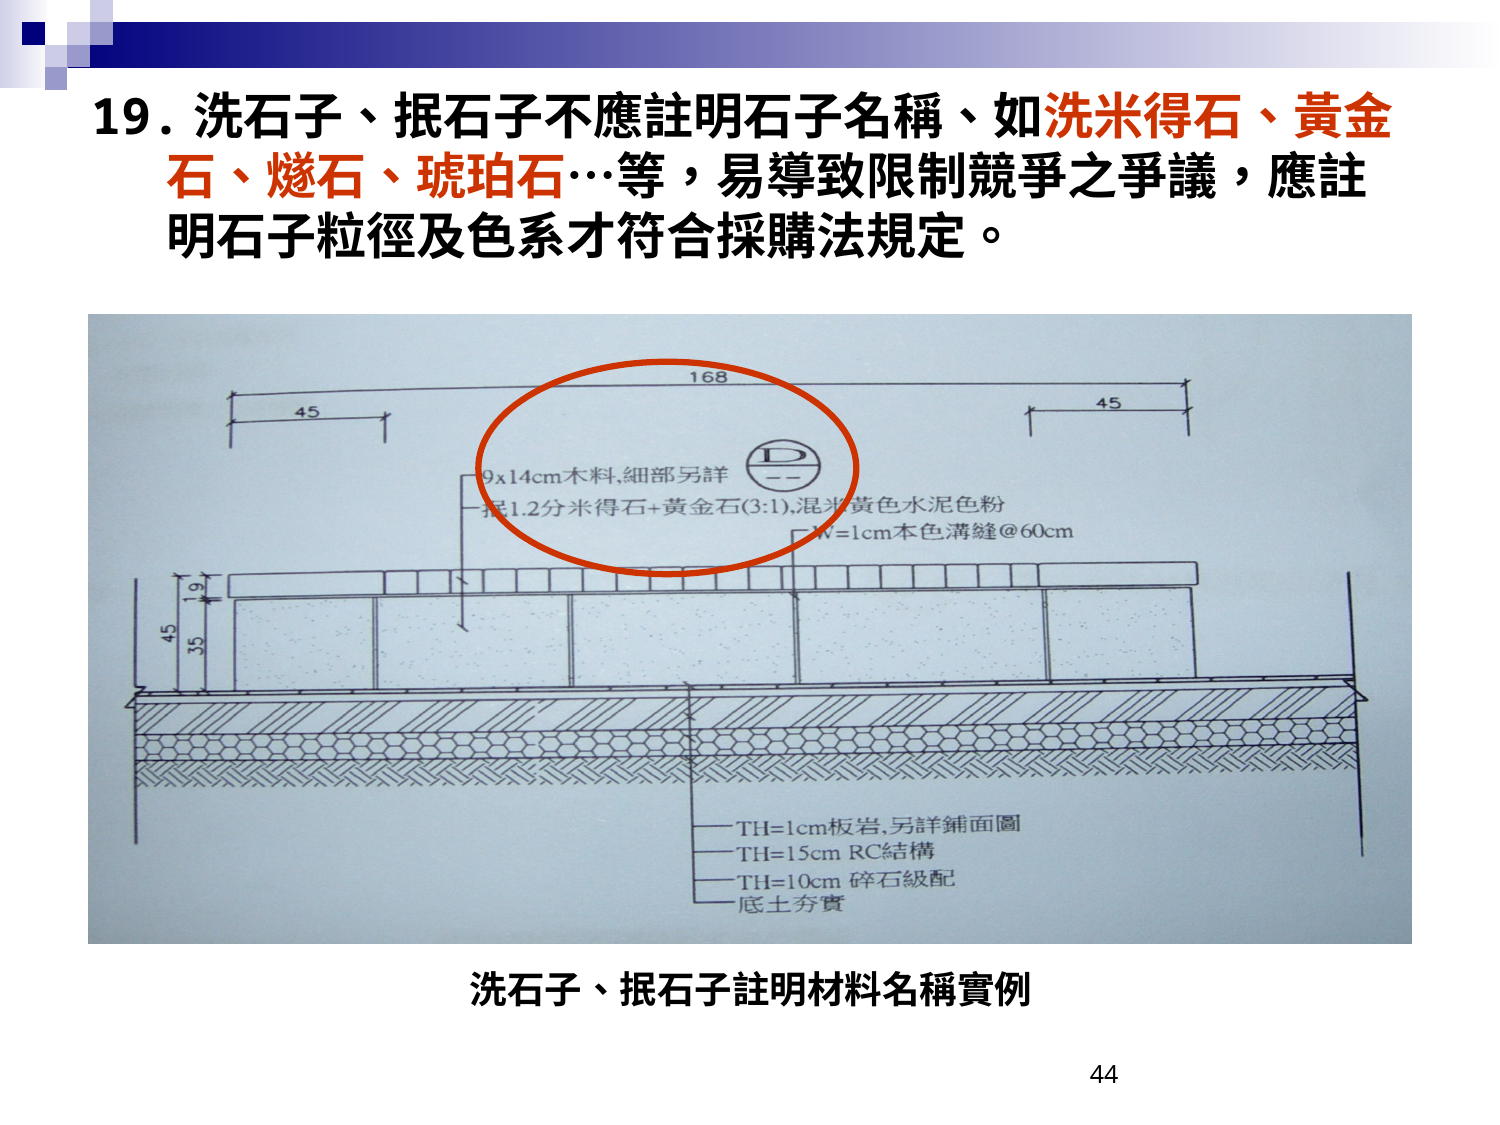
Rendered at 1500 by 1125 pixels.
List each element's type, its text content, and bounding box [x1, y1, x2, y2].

text_box 19.洗石子、抿石子不應註明石子名稱、如洗米得石、黃金 石、燧石、琥珀石…等，易導致限制競爭之爭議，應註 明石子粒徑及色系才符合採購法規定。 [77, 77, 1423, 372]
text_box [1074, 1025, 1426, 1101]
text_box 洗石子、抿石子註明材料名稱實例 [455, 945, 1322, 1019]
picture [88, 314, 1412, 945]
